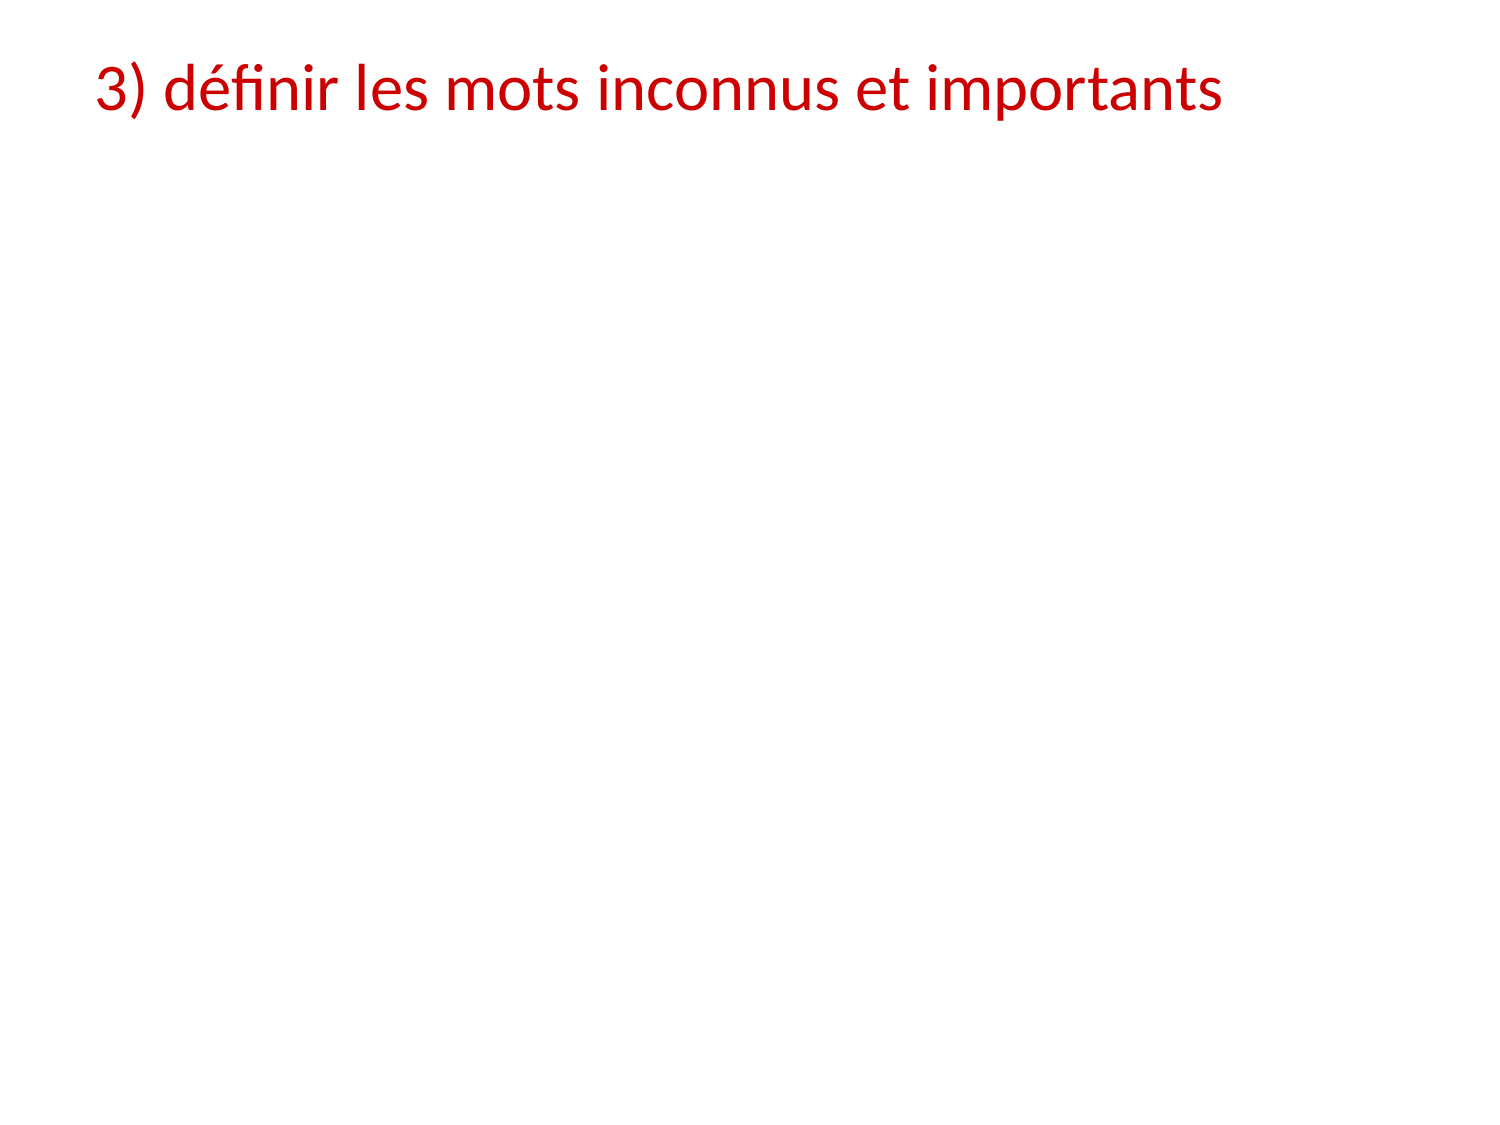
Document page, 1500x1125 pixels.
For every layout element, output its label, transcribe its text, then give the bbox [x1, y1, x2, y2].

list 3) définir les mots inconnus et importants [23, 60, 1500, 249]
